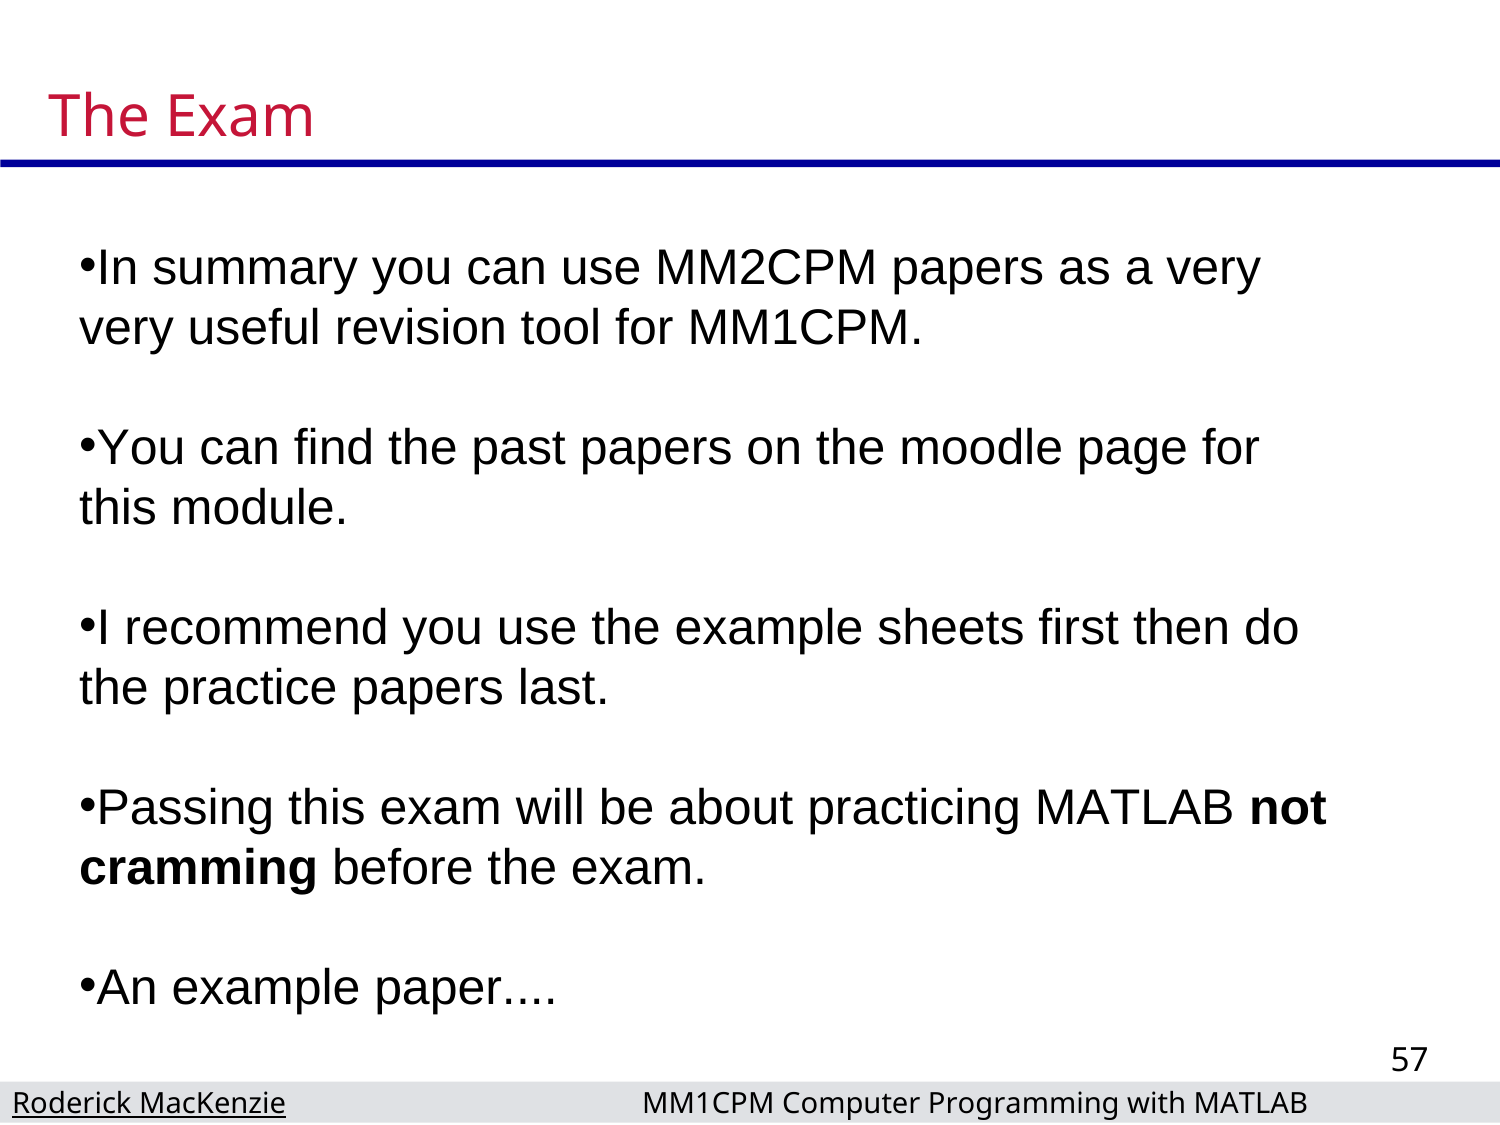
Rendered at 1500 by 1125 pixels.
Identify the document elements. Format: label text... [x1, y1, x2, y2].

text_box In summary you can use MM2CPM papers as a very very useful revision tool for MM1CPM. You can find the past papers on the moodle page for this module. I recommend you use the example sheets first then do the practice papers last. Passing this exam will be about practicing MATLAB not cramming before the exam. An example paper.... [64, 227, 1345, 1023]
title The Exam [34, 61, 1144, 166]
text_box <number> [1375, 1030, 1500, 1101]
